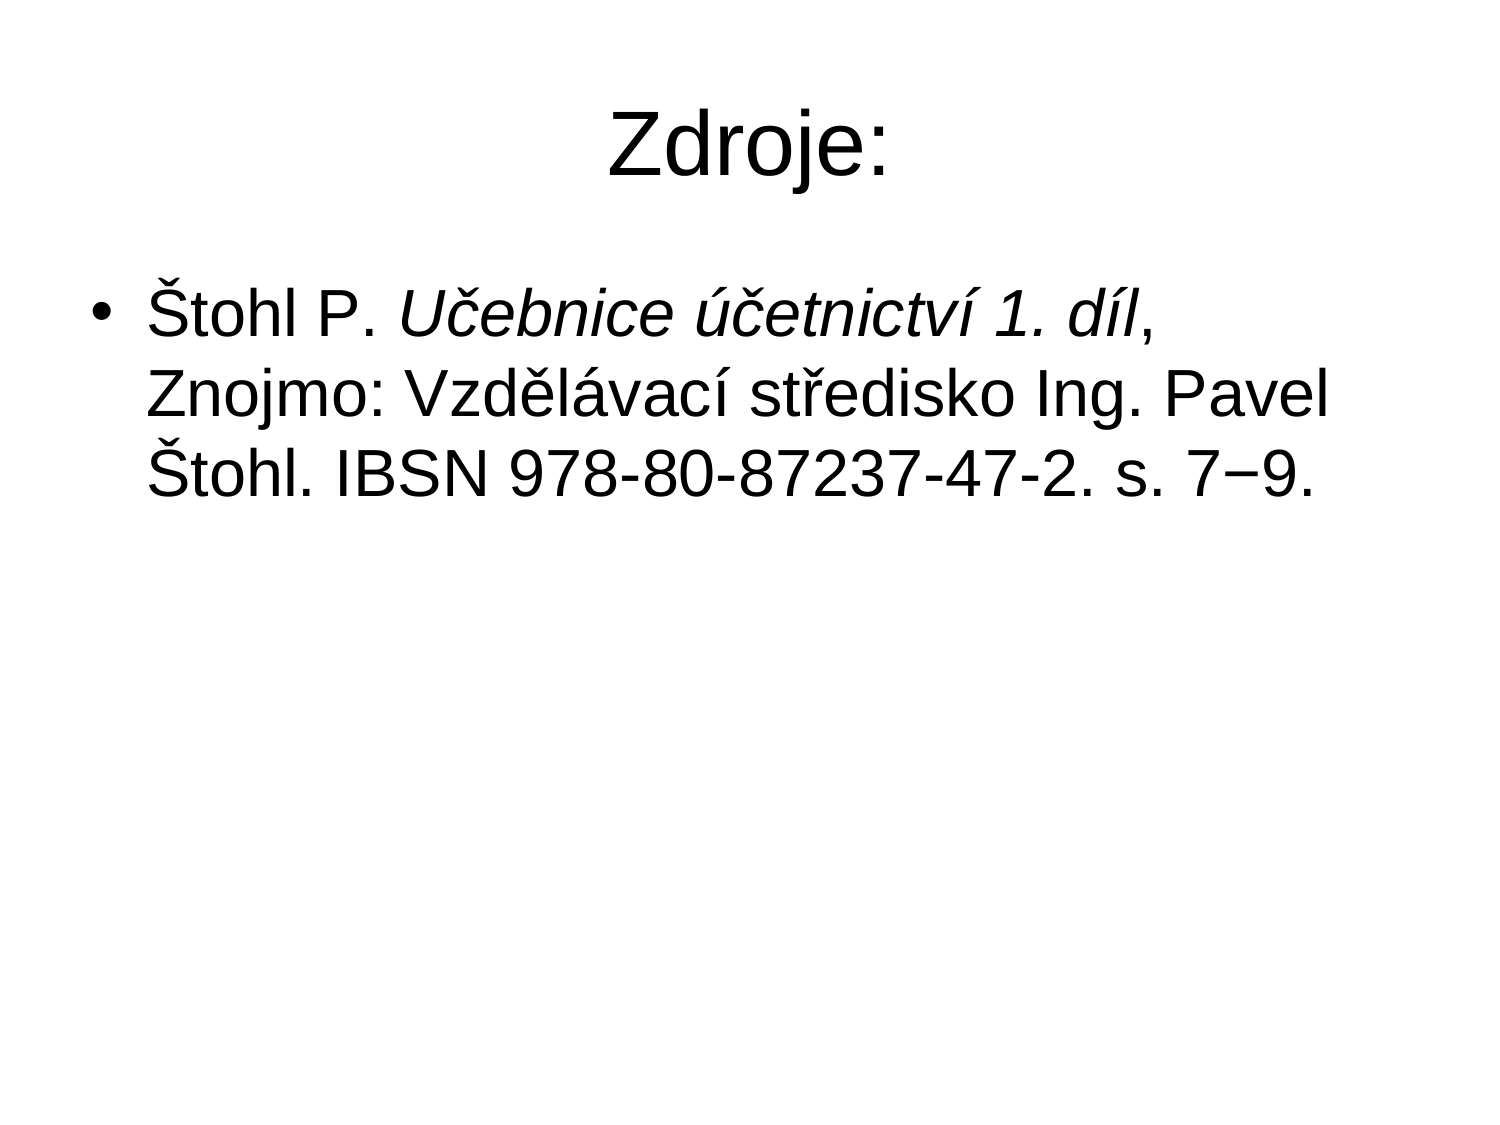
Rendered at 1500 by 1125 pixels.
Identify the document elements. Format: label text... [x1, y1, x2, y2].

title Zdroje: [75, 45, 1426, 233]
list Štohl P. Učebnice účetnictví 1. díl, Znojmo: Vzdělávací středisko Ing. Pavel Štohl. IBSN 978-80-87237-47-2. s. 7−9. [75, 262, 1426, 1006]
